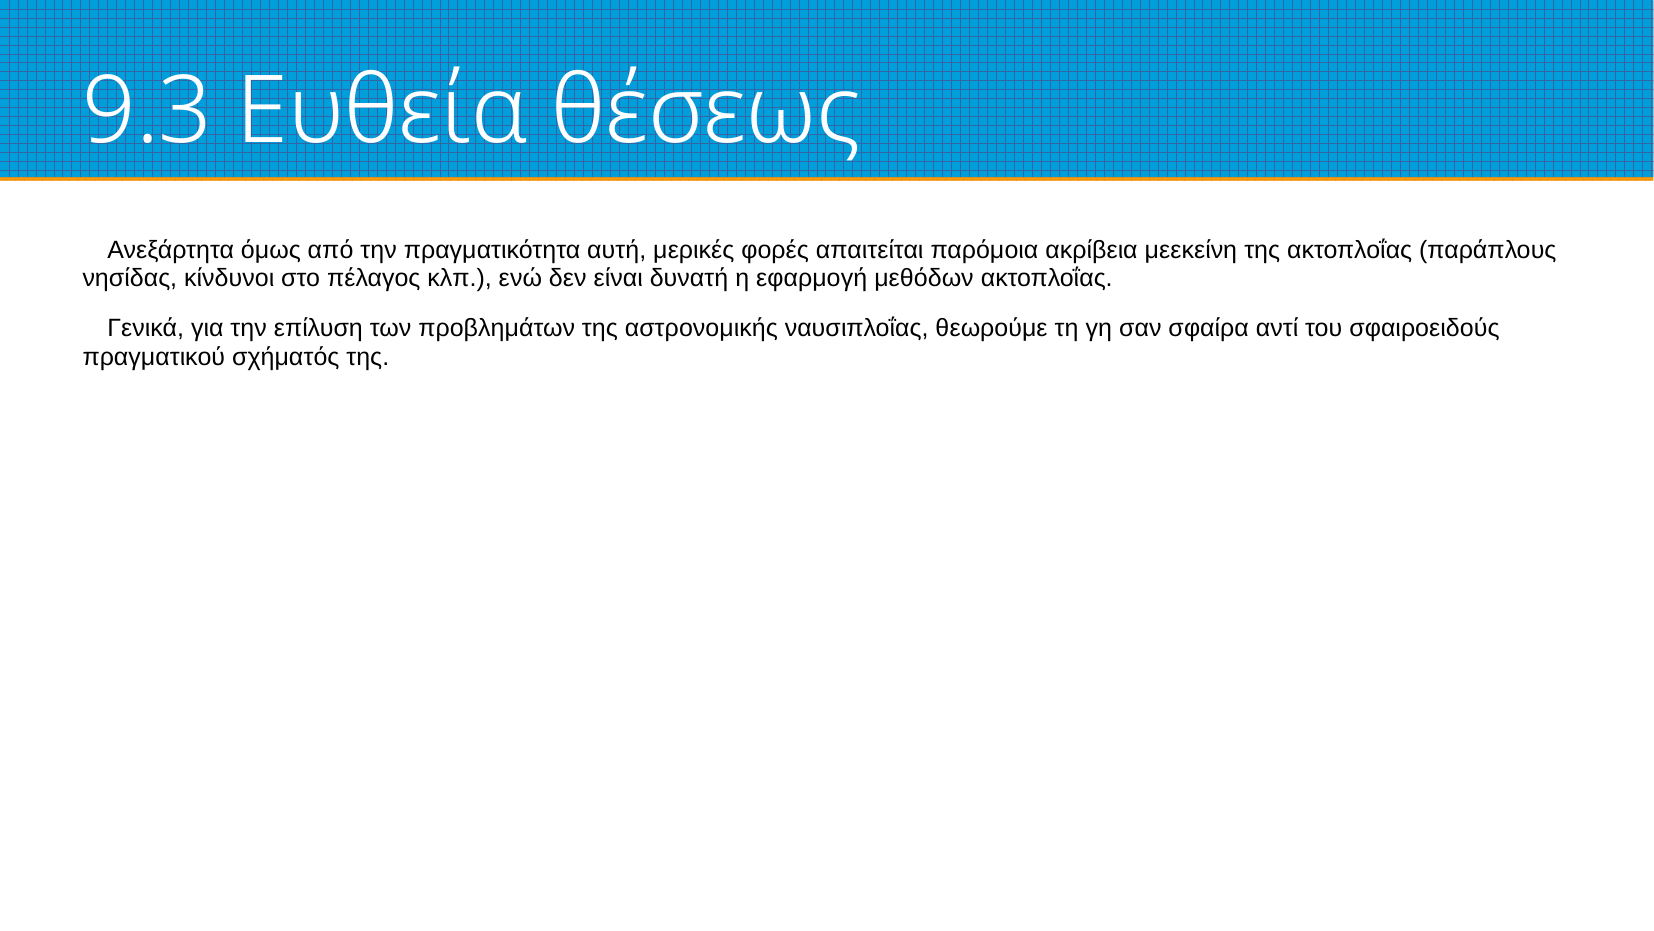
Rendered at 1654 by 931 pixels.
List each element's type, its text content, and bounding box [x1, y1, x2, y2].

title 9.3 Ευθεία θέσεως [82, 14, 1571, 171]
list Ανεξάρτητα όμως από την πραγματικότητα αυτή, μερικές φορές απαιτείται παρόμοια ακρίβεια μεεκείνη της ακτοπλοΐας (παράπλους νησίδας, κίνδυνοι στο πέλαγος κλπ.), ενώ δεν είναι δυνατή η εφαρμογή μεθόδων ακτοπλοΐας. Γενικά, για την επίλυση των προβλημάτων της αστρονομικής ναυσιπλοΐας, θεωρούμε τη γη σαν σφαίρα αντί του σφαιροειδούς πραγματικού σχήματός της. [82, 236, 1563, 811]
